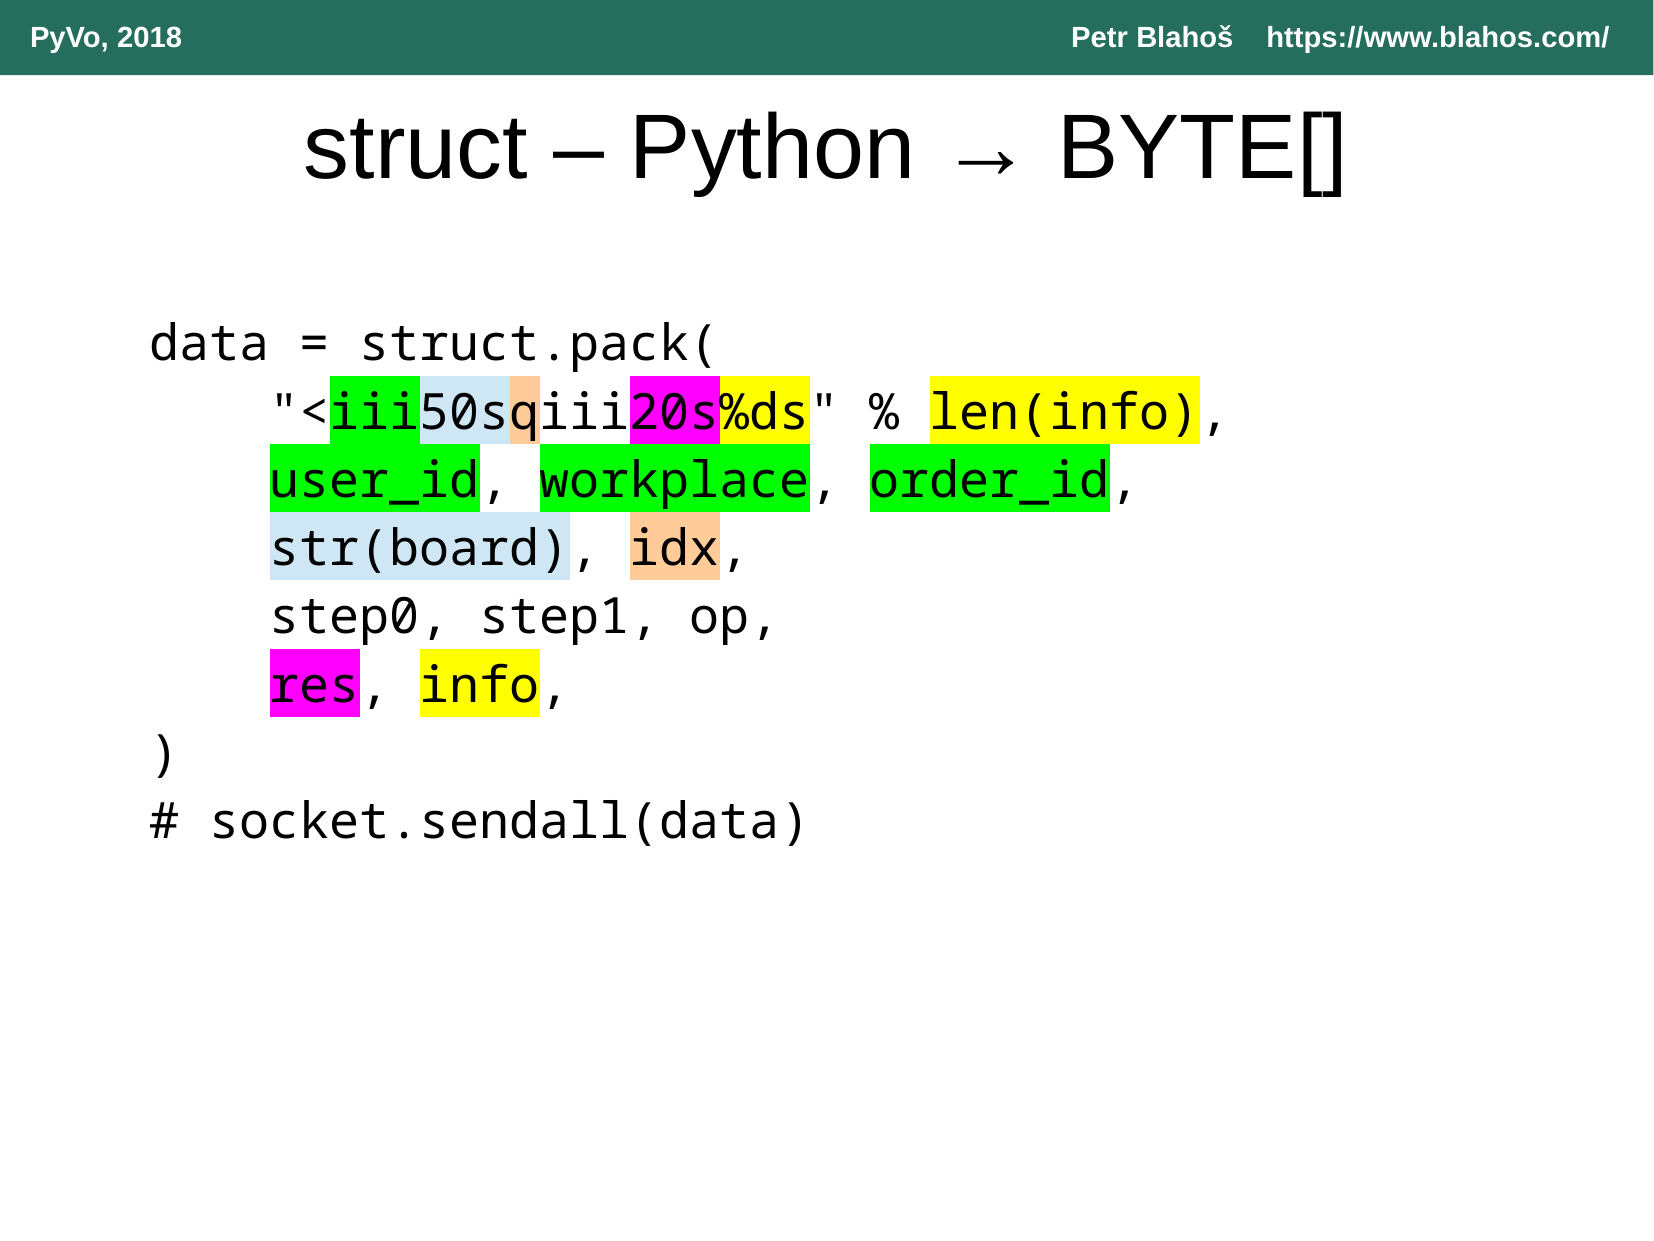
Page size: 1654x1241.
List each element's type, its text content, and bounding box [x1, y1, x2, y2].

text_box data = struct.pack( "<iii50sqiii20s%ds" % len(info), user_id, workplace, order_id, str(board), idx, step0, step1, op, res, info, ) # socket.sendall(data) [135, 300, 1441, 779]
title struct – Python → BYTE[] [82, 43, 1571, 251]
